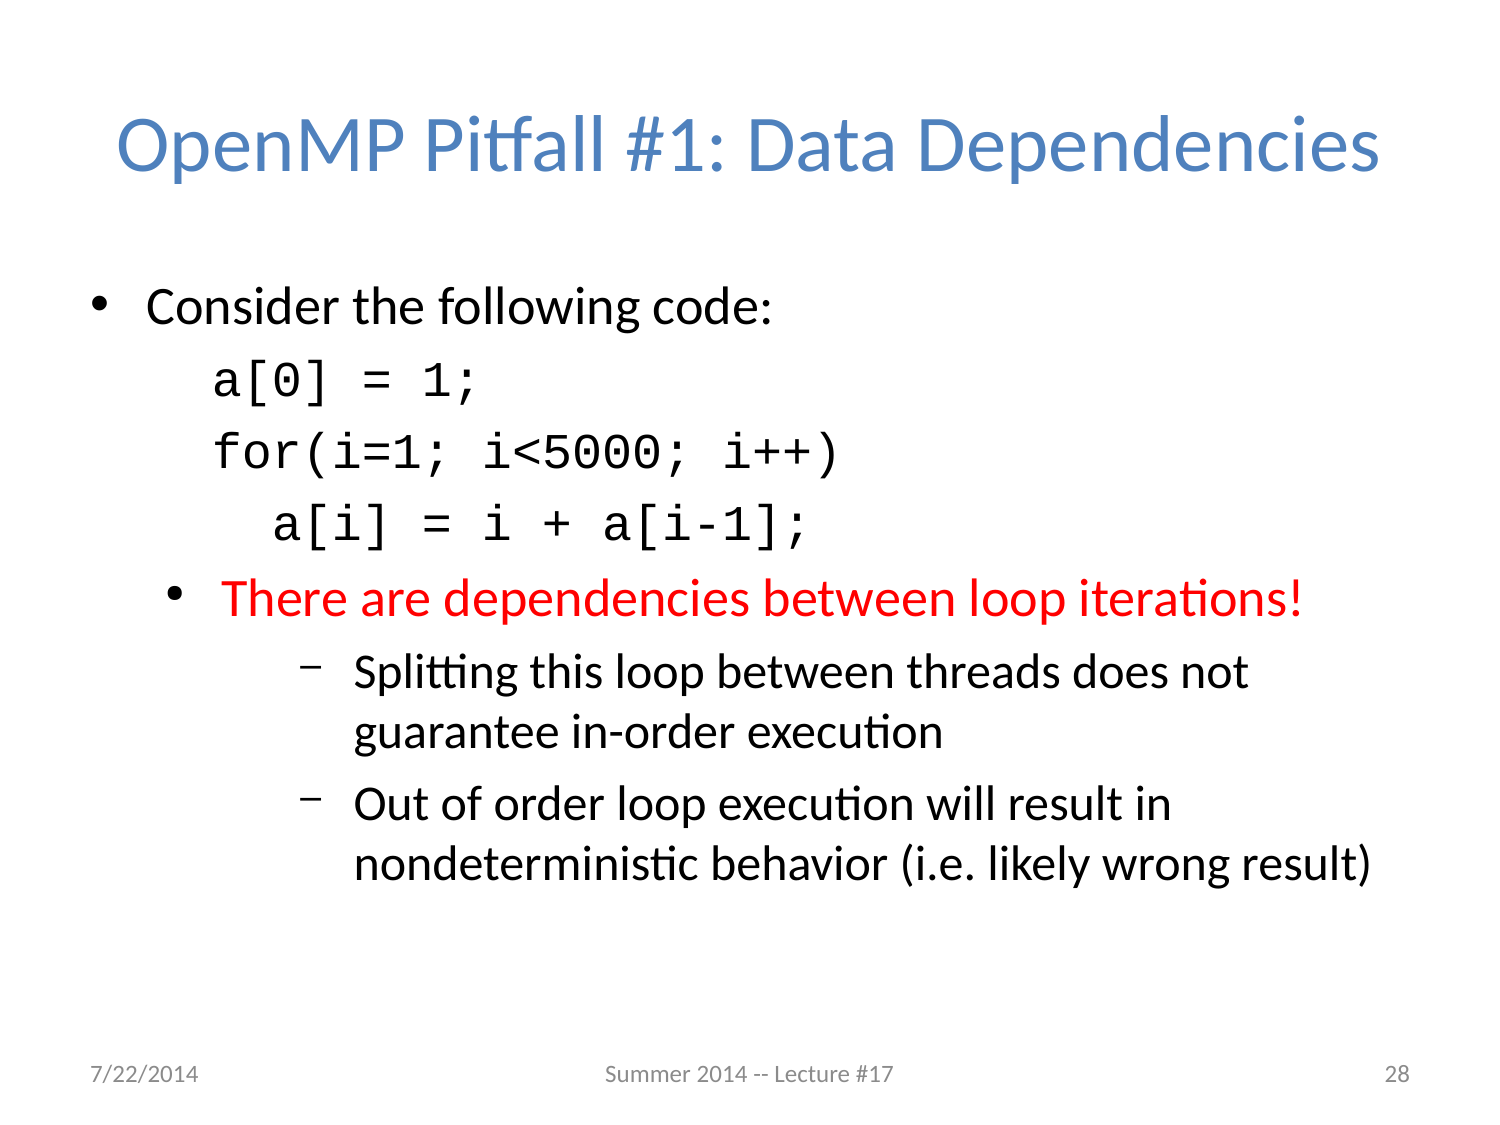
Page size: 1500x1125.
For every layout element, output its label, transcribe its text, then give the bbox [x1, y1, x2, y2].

title OpenMP Pitfall #1: Data Dependencies [75, 45, 1425, 233]
footer Summer 2014 -- Lecture #17 [512, 1042, 988, 1103]
list Consider the following code: a[0] = 1; for(i=1; i<5000; i++) a[i] = i + a[i-1]; There are dependencies between loop iterations! Splitting this loop between threads does not guarantee in-order execution Out of order loop execution will result in nondeterministic behavior (i.e. likely wrong result) [75, 262, 1425, 1073]
slide_number 7/22/2014 [75, 1042, 425, 1103]
slide_number <number> [1074, 1042, 1425, 1103]
